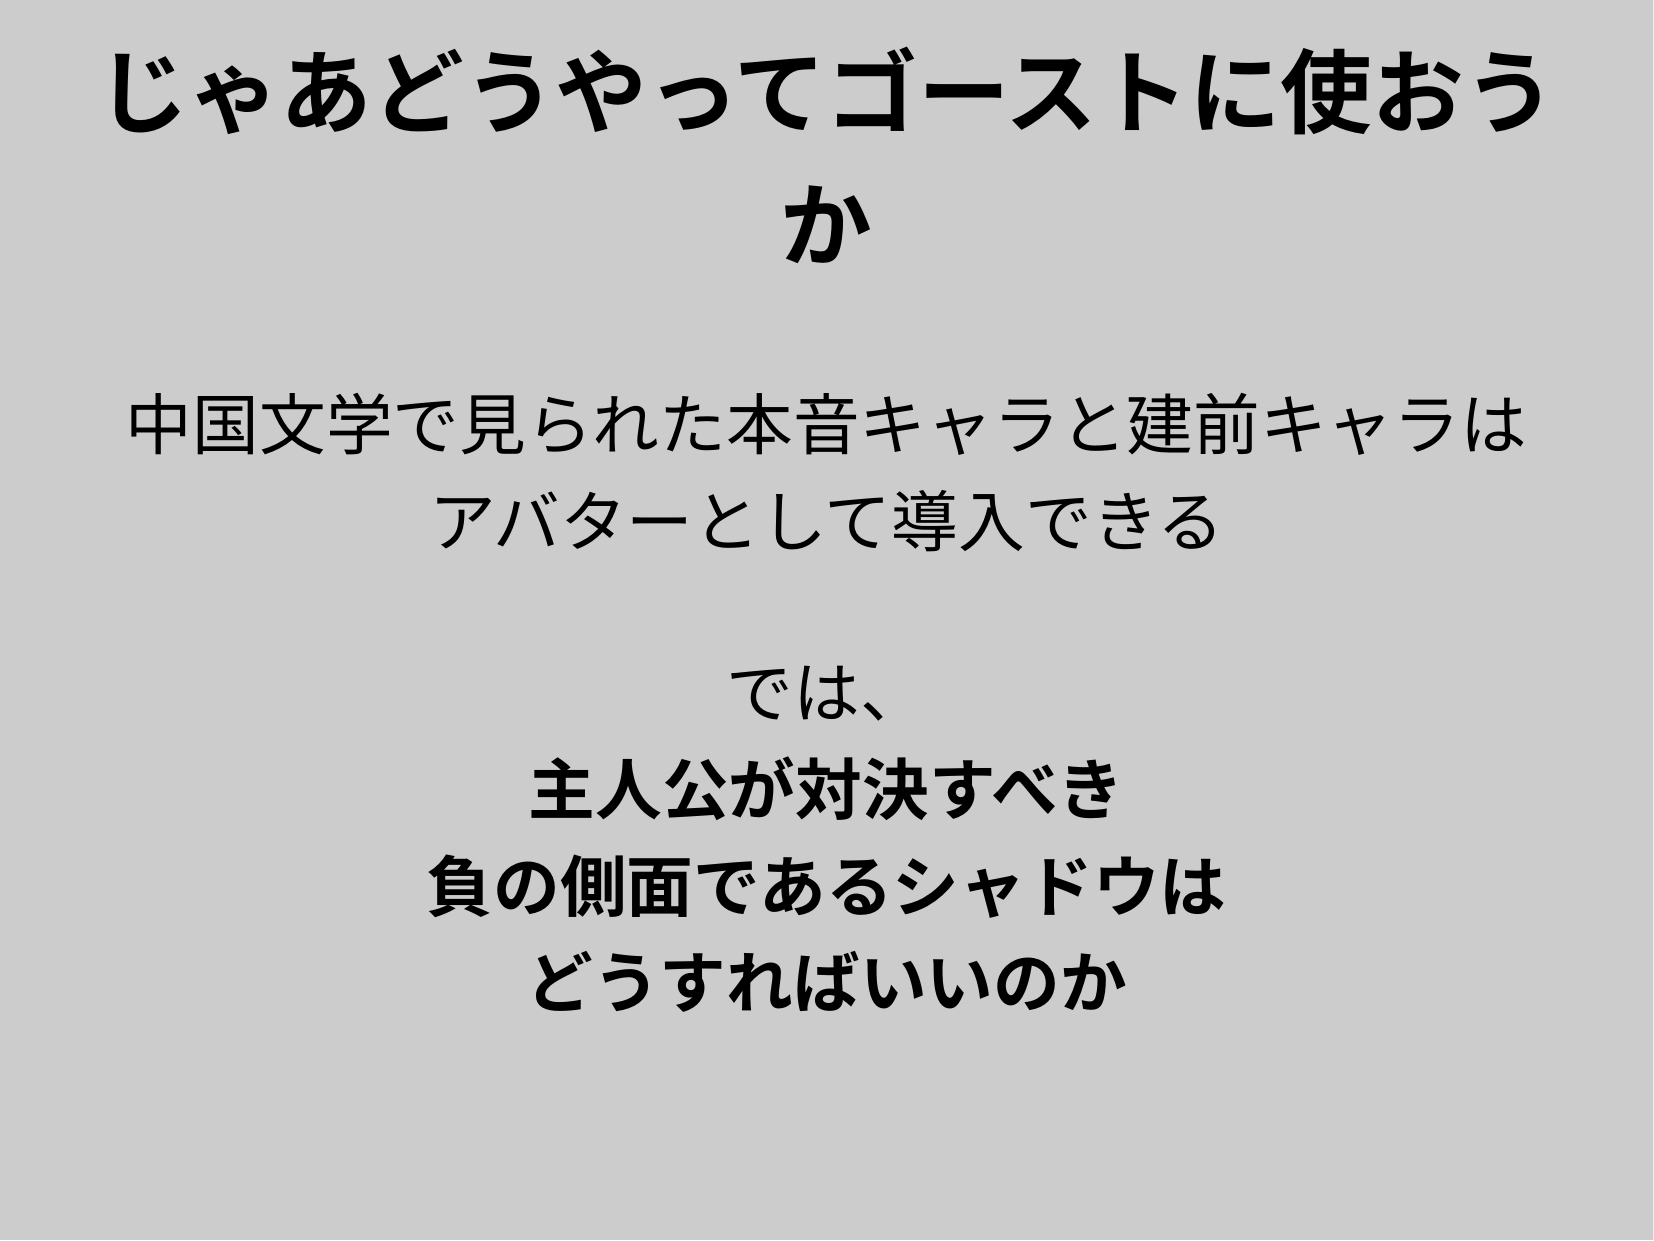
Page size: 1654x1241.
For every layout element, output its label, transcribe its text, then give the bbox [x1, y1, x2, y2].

subtitle 中国文学で見られた本音キャラと建前キャラは アバターとして導入できる では、 主人公が対決すべき 負の側面であるシャドウは どうすればいいのか [82, 290, 1571, 1109]
title じゃあどうやってゴーストに使おうか [82, 56, 1571, 250]
